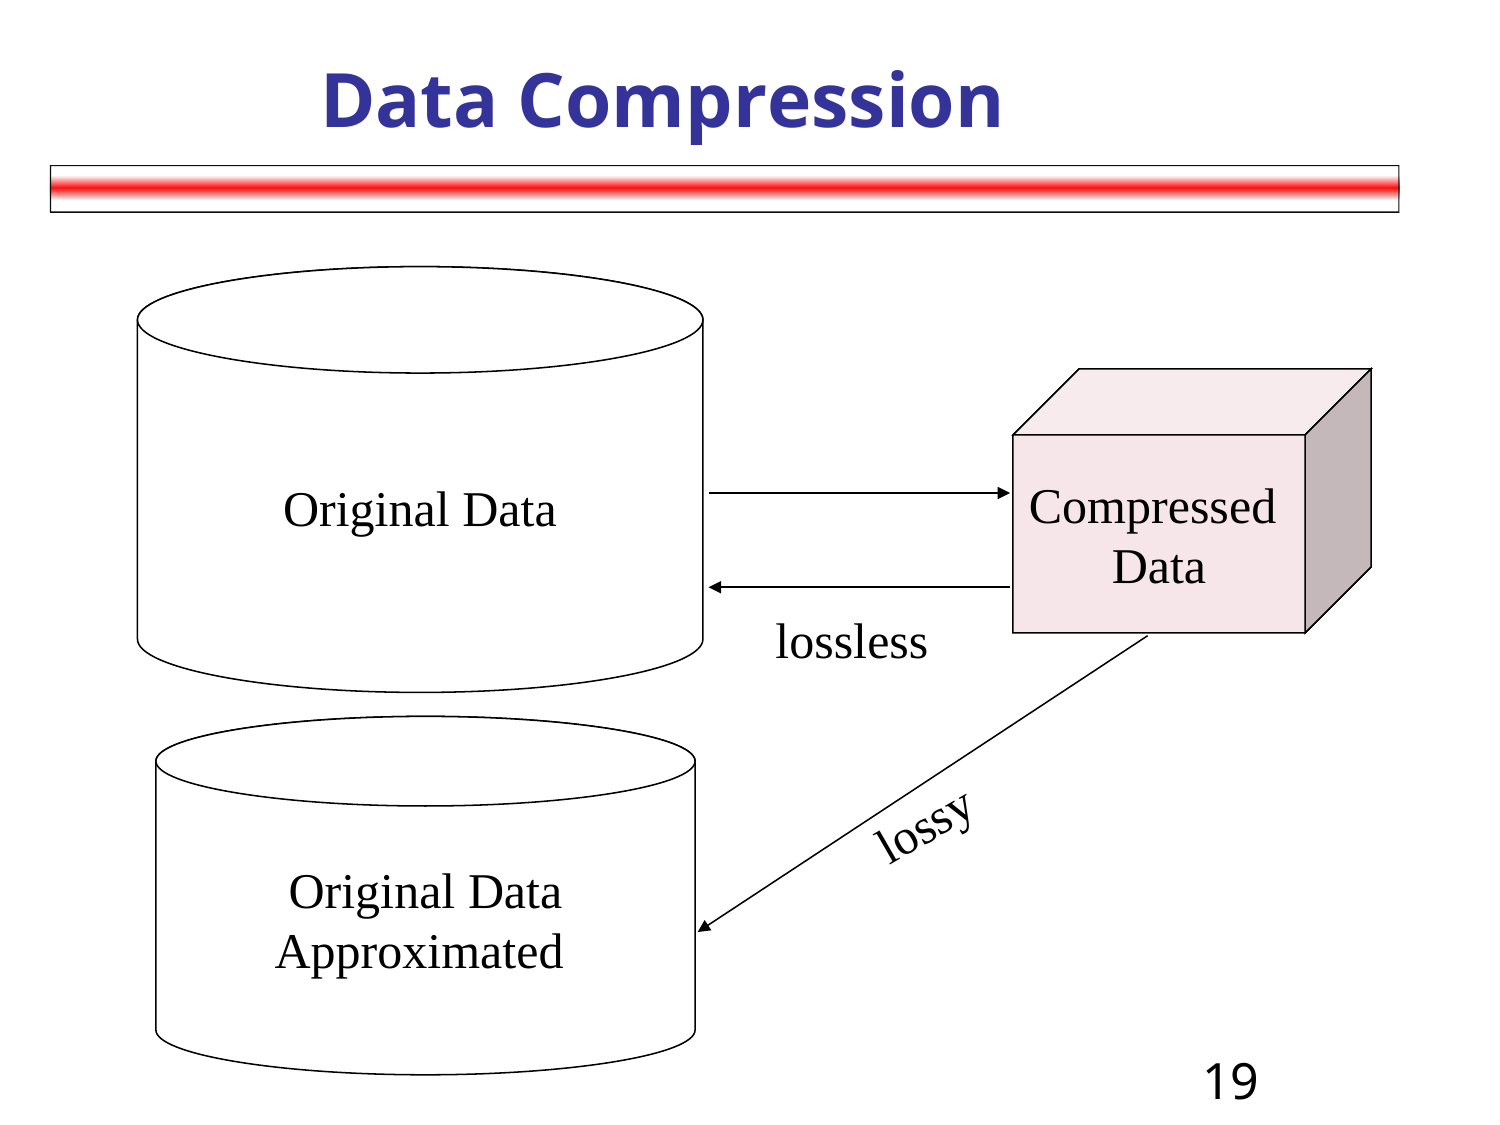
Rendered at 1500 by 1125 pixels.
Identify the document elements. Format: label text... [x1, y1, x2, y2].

text_box <number> [1187, 1062, 1500, 1125]
text_box Original Data Approximated [155, 762, 696, 1075]
text_box Compressed Data [1012, 435, 1305, 633]
title Data Compression [189, 44, 1136, 150]
text_box lossy [847, 756, 1001, 889]
text_box lossless [760, 601, 944, 677]
text_box Original Data [137, 323, 703, 693]
